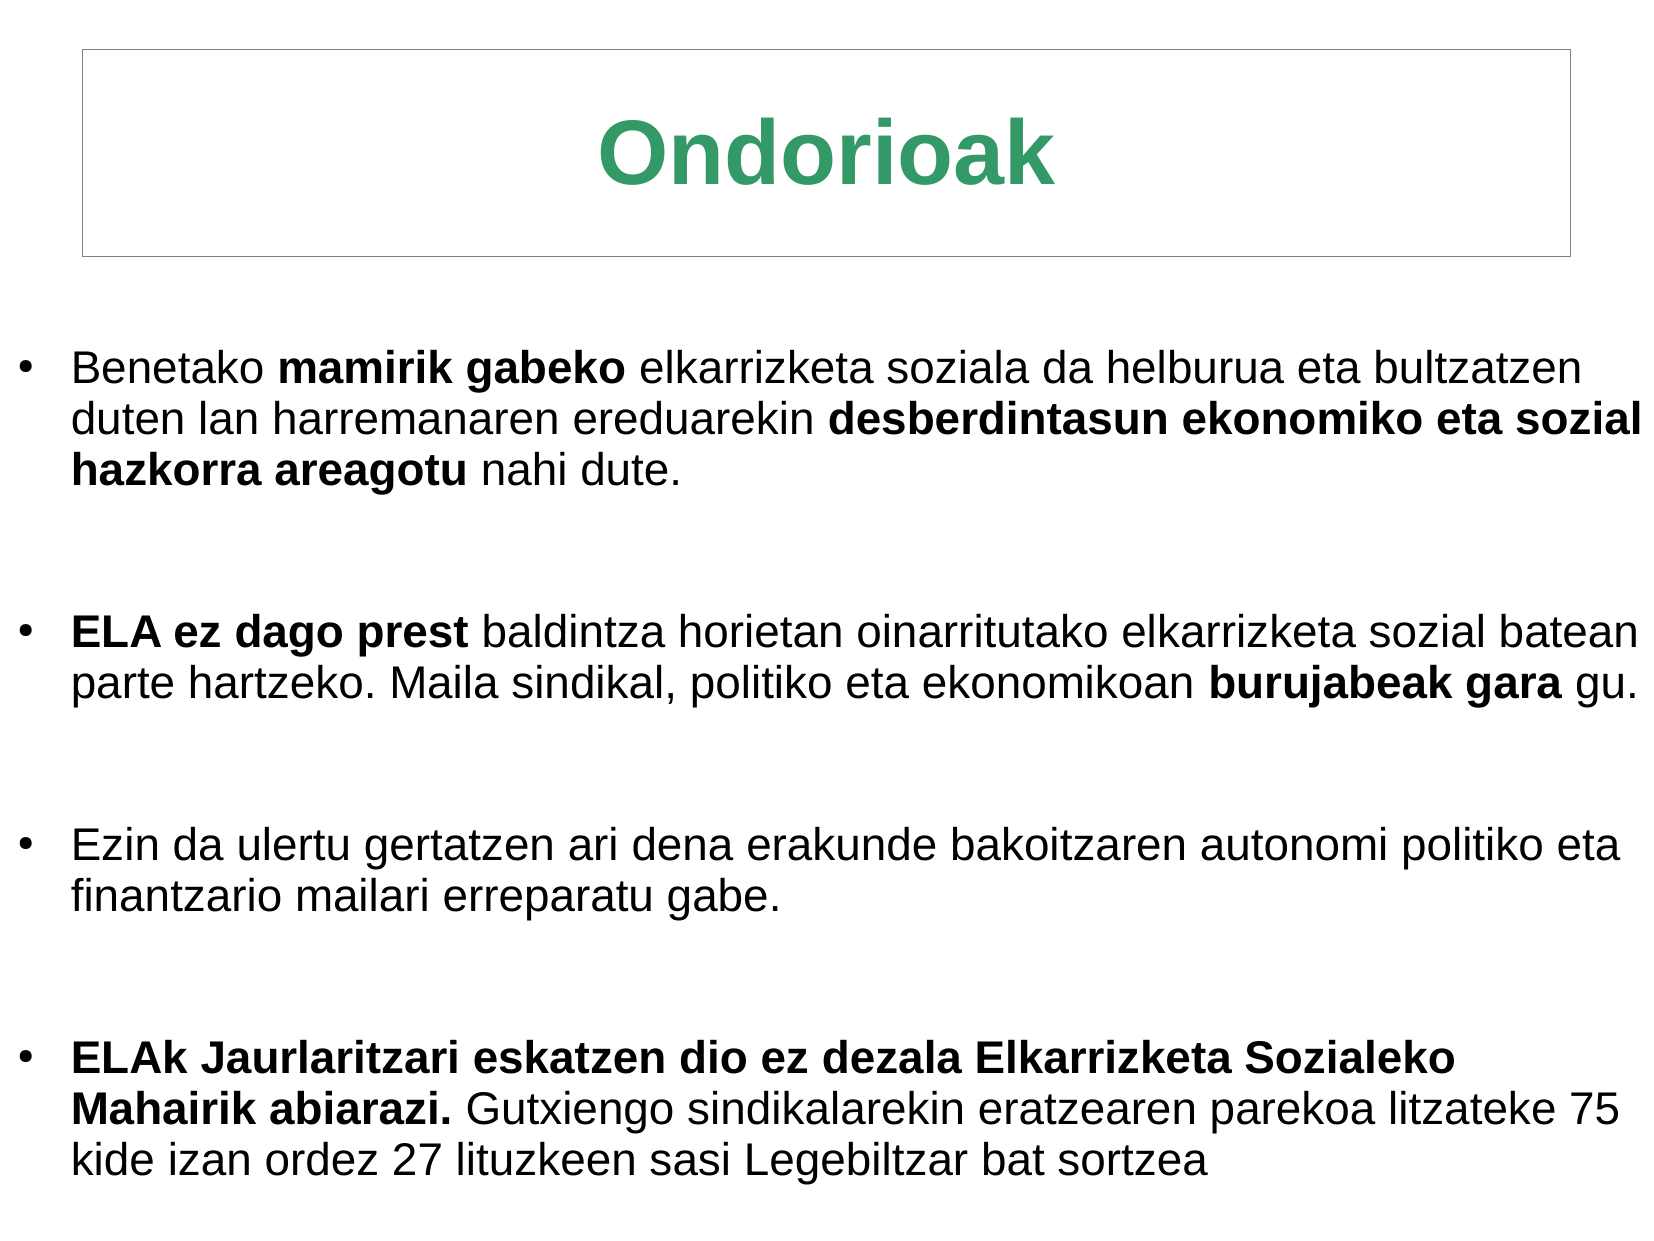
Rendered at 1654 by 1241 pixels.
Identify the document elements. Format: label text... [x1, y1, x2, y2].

title Ondorioak [82, 49, 1571, 257]
list Benetako mamirik gabeko elkarrizketa soziala da helburua eta bultzatzen duten lan harremanaren ereduarekin desberdintasun ekonomiko eta sozial hazkorra areagotu nahi dute. ELA ez dago prest baldintza horietan oinarritutako elkarrizketa sozial batean parte hartzeko. Maila sindikal, politiko eta ekonomikoan burujabeak gara gu. Ezin da ulertu gertatzen ari dena erakunde bakoitzaren autonomi politiko eta finantzario mailari erreparatu gabe. ELAk Jaurlaritzari eskatzen dio ez dezala Elkarrizketa Sozialeko Mahairik abiarazi. Gutxiengo sindikalarekin eratzearen parekoa litzateke 75 kide izan ordez 27 lituzkeen sasi Legebiltzar bat sortzea [0, 261, 1654, 1241]
